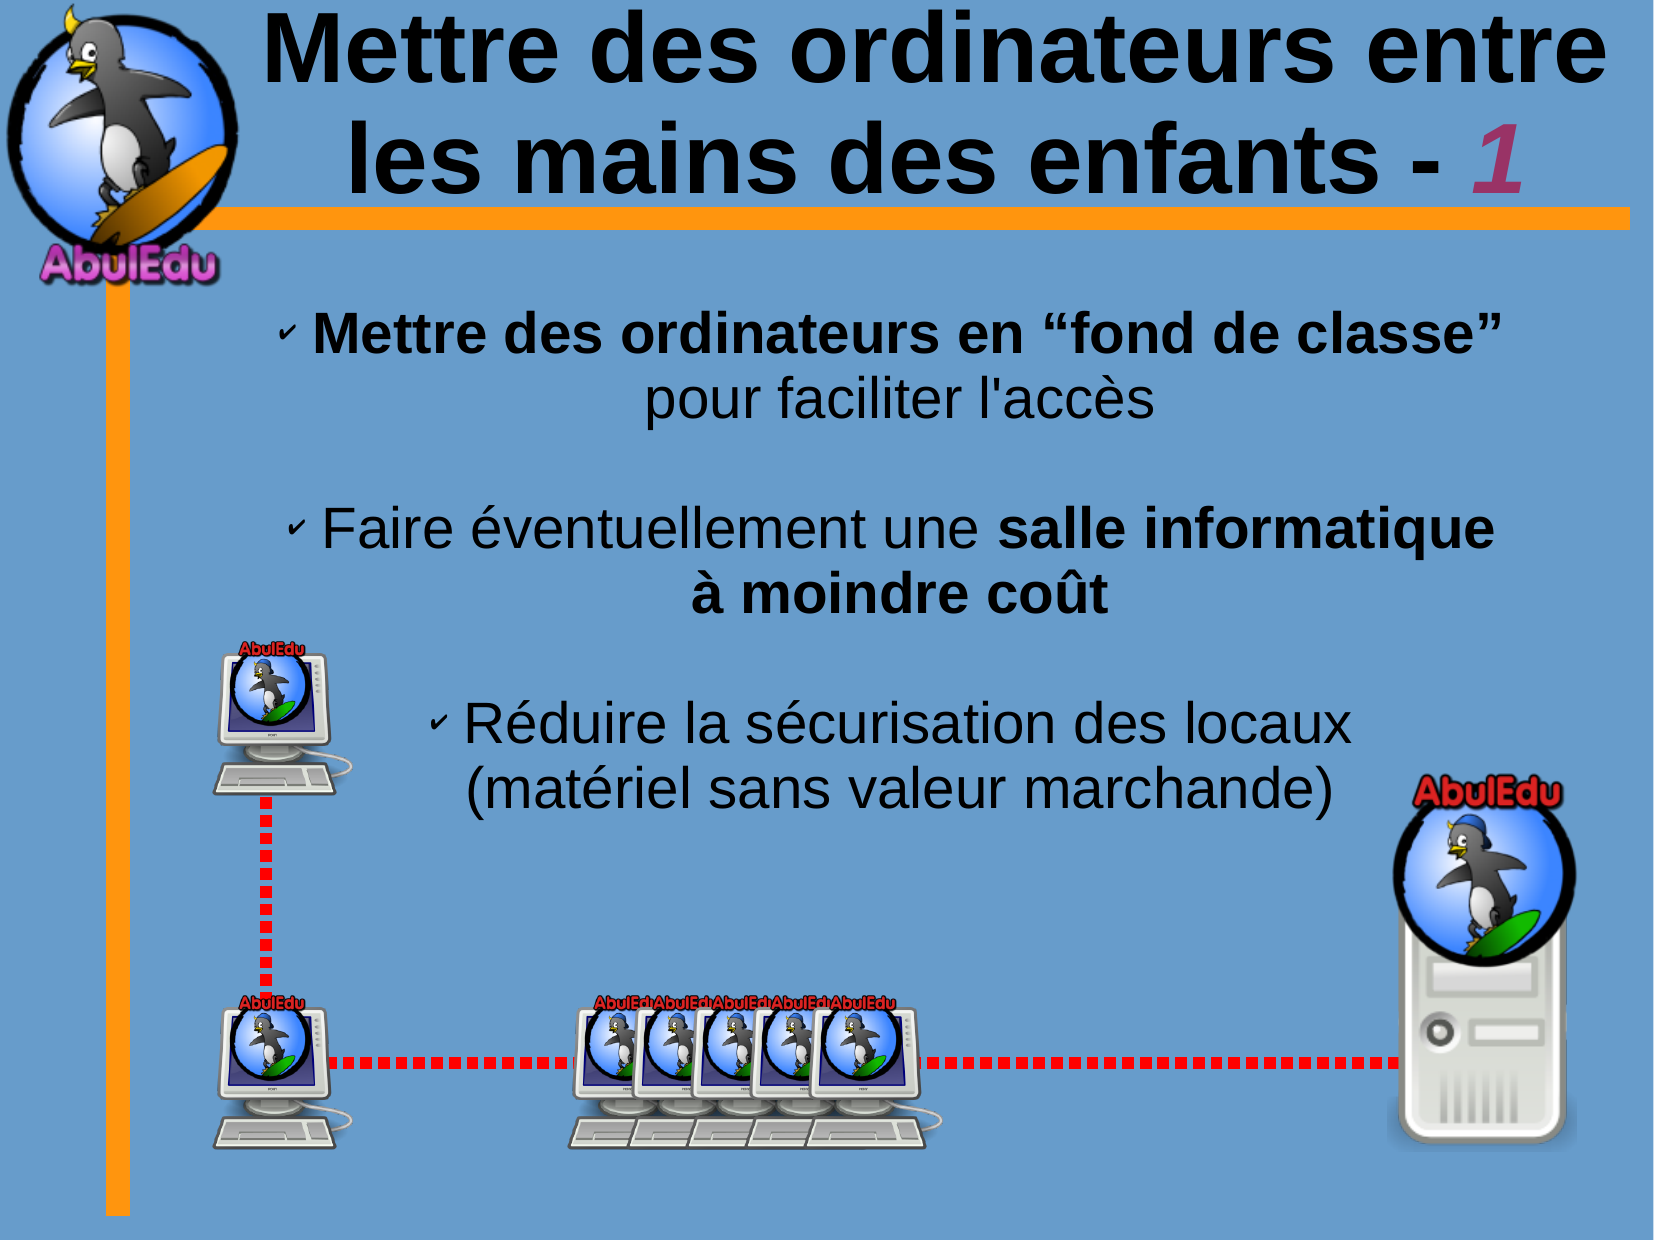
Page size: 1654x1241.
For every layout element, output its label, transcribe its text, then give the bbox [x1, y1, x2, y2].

subtitle Mettre des ordinateurs en “fond de classe” pour faciliter l'accès Faire éventuellement une salle informatique à moindre coût Réduire la sécurisation des locaux (matériel sans valeur marchande) [177, 300, 1625, 822]
title Mettre des ordinateurs entre les mains des enfants - 1 [248, 0, 1636, 216]
picture [1358, 763, 1622, 1152]
picture [0, 0, 248, 292]
picture [206, 636, 355, 798]
picture [561, 990, 945, 1152]
picture [206, 990, 355, 1152]
